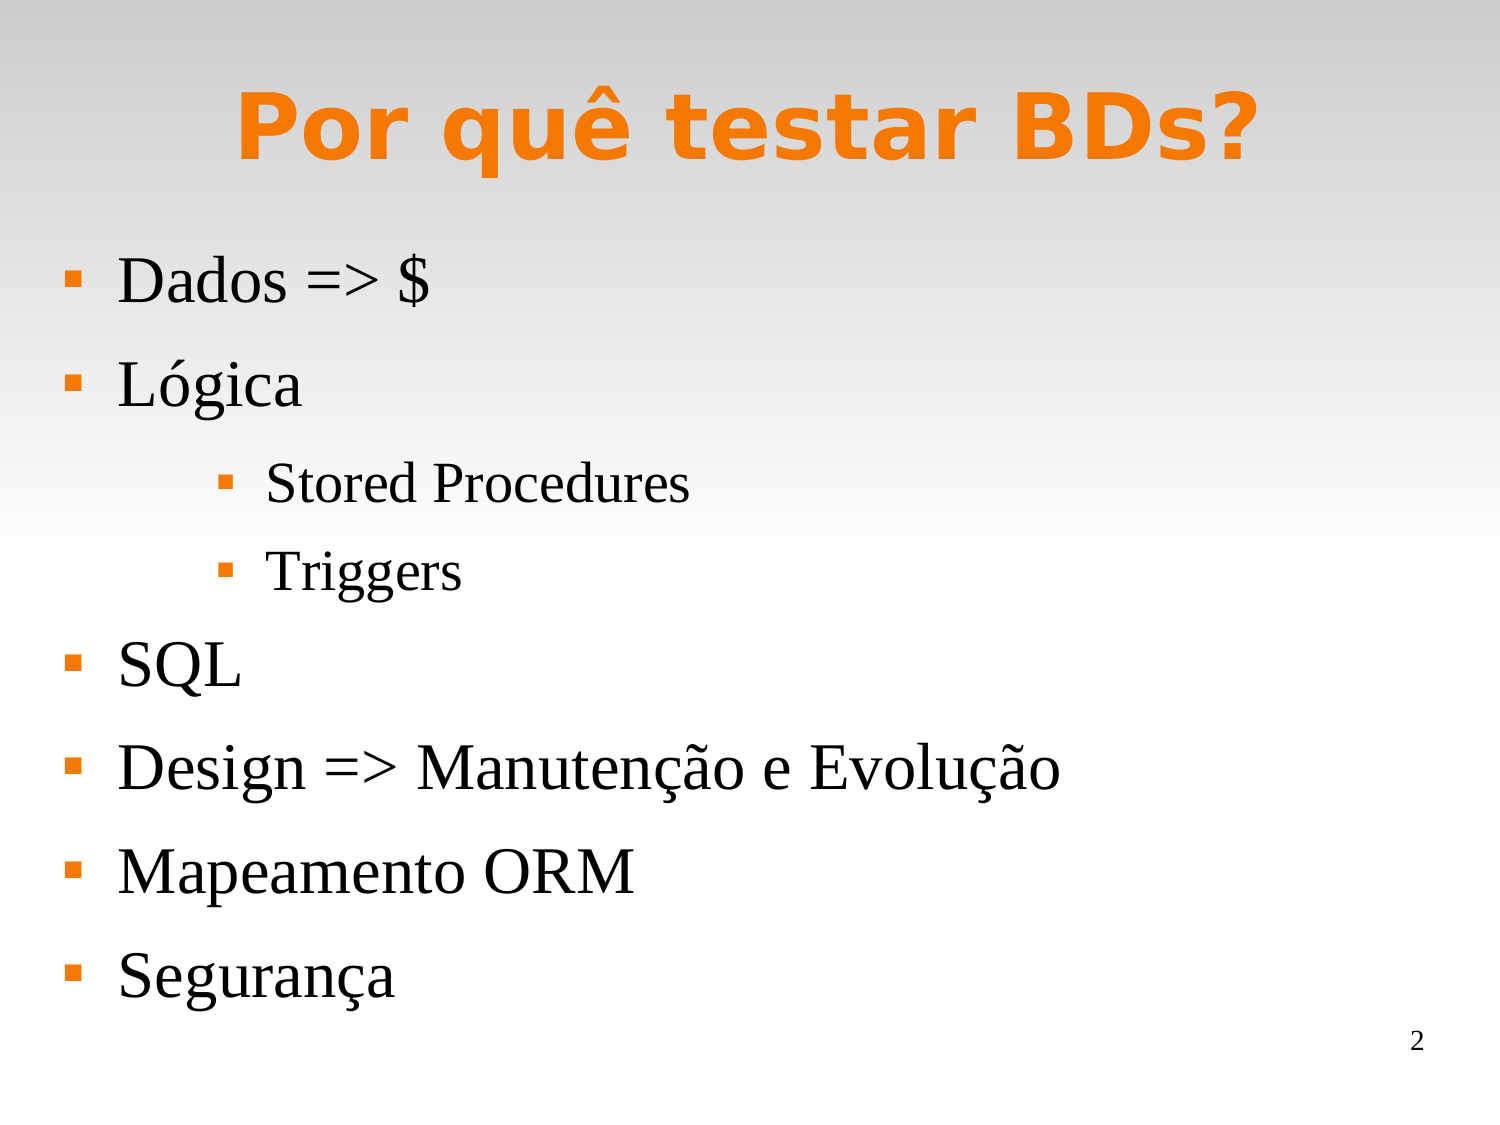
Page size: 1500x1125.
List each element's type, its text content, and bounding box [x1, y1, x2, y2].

list Dados => $ Lógica Stored Procedures Triggers SQL Design => Manutenção e Evolução Mapeamento ORM Segurança [29, 243, 1469, 1072]
title Por quê testar BDs? [29, 30, 1469, 225]
